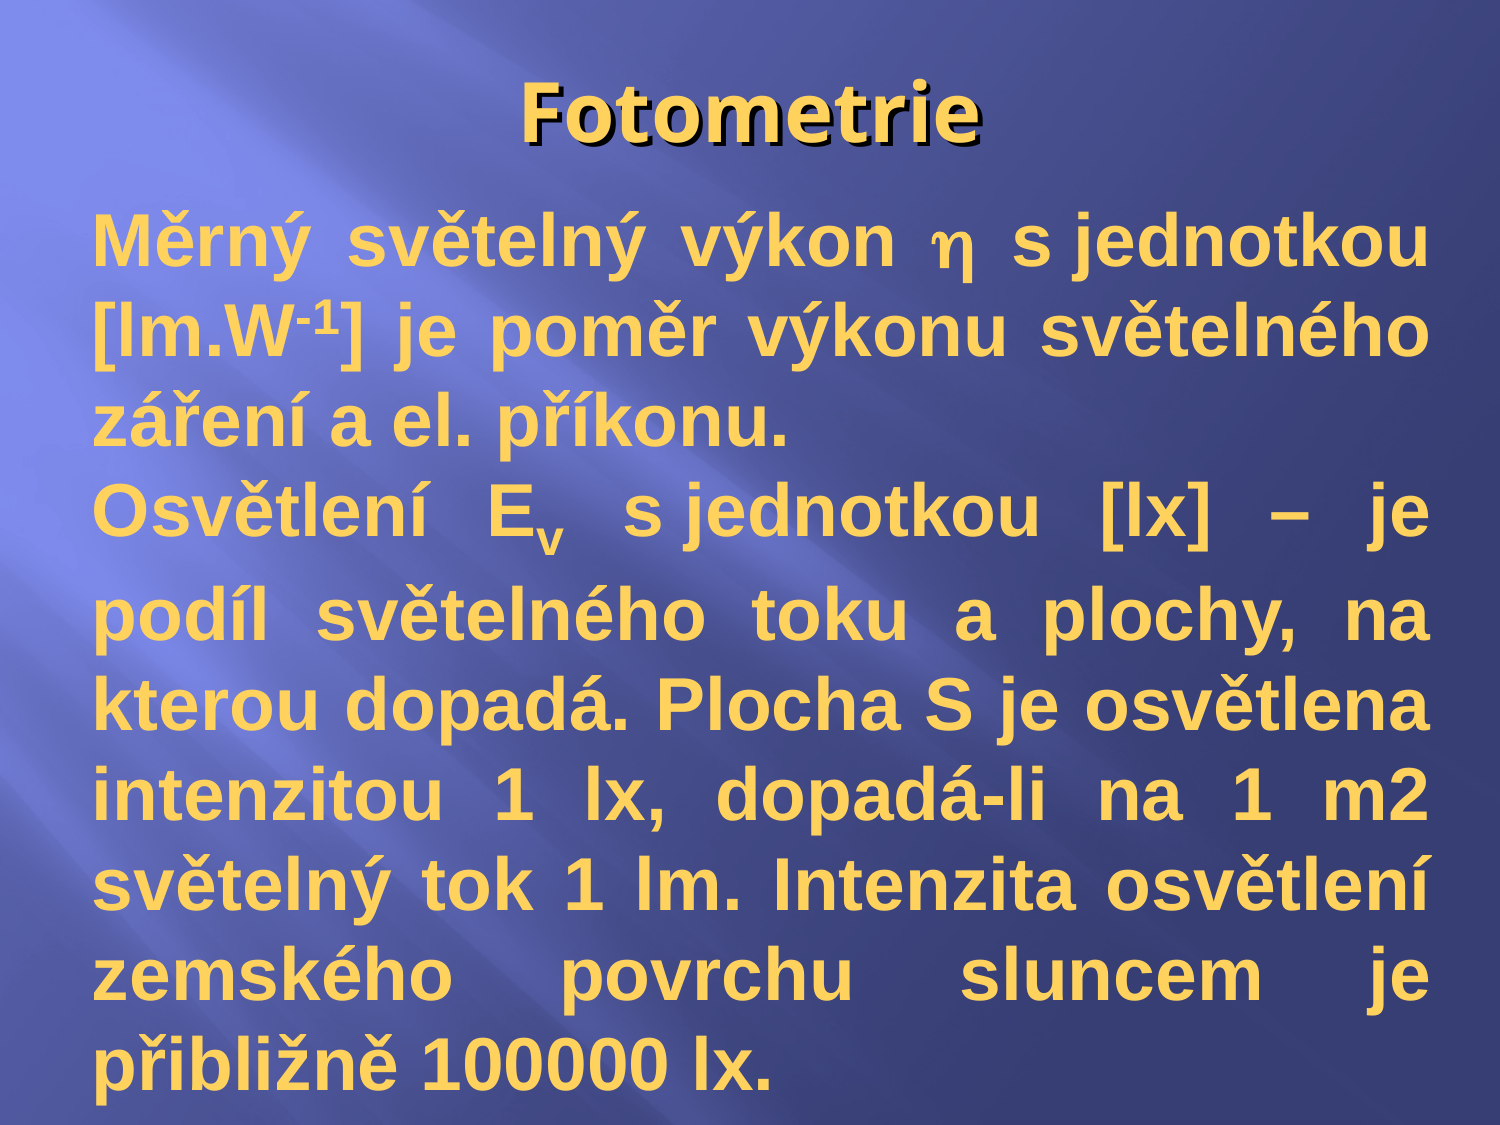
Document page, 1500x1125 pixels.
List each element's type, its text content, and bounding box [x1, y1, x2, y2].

title Fotometrie [75, 45, 1426, 173]
text_box Měrný světelný výkon h s jednotkou [lm.W-1] je poměr výkonu světelného záření a el. příkonu. Osvětlení Ev s jednotkou [lx] – je podíl světelného toku a plochy, na kterou dopadá. Plocha S je osvětlena intenzitou 1 lx, dopadá-li na 1 m2 světelný tok 1 lm. Intenzita osvětlení zemského povrchu sluncem je přibližně 100000 lx. [76, 184, 1447, 1071]
